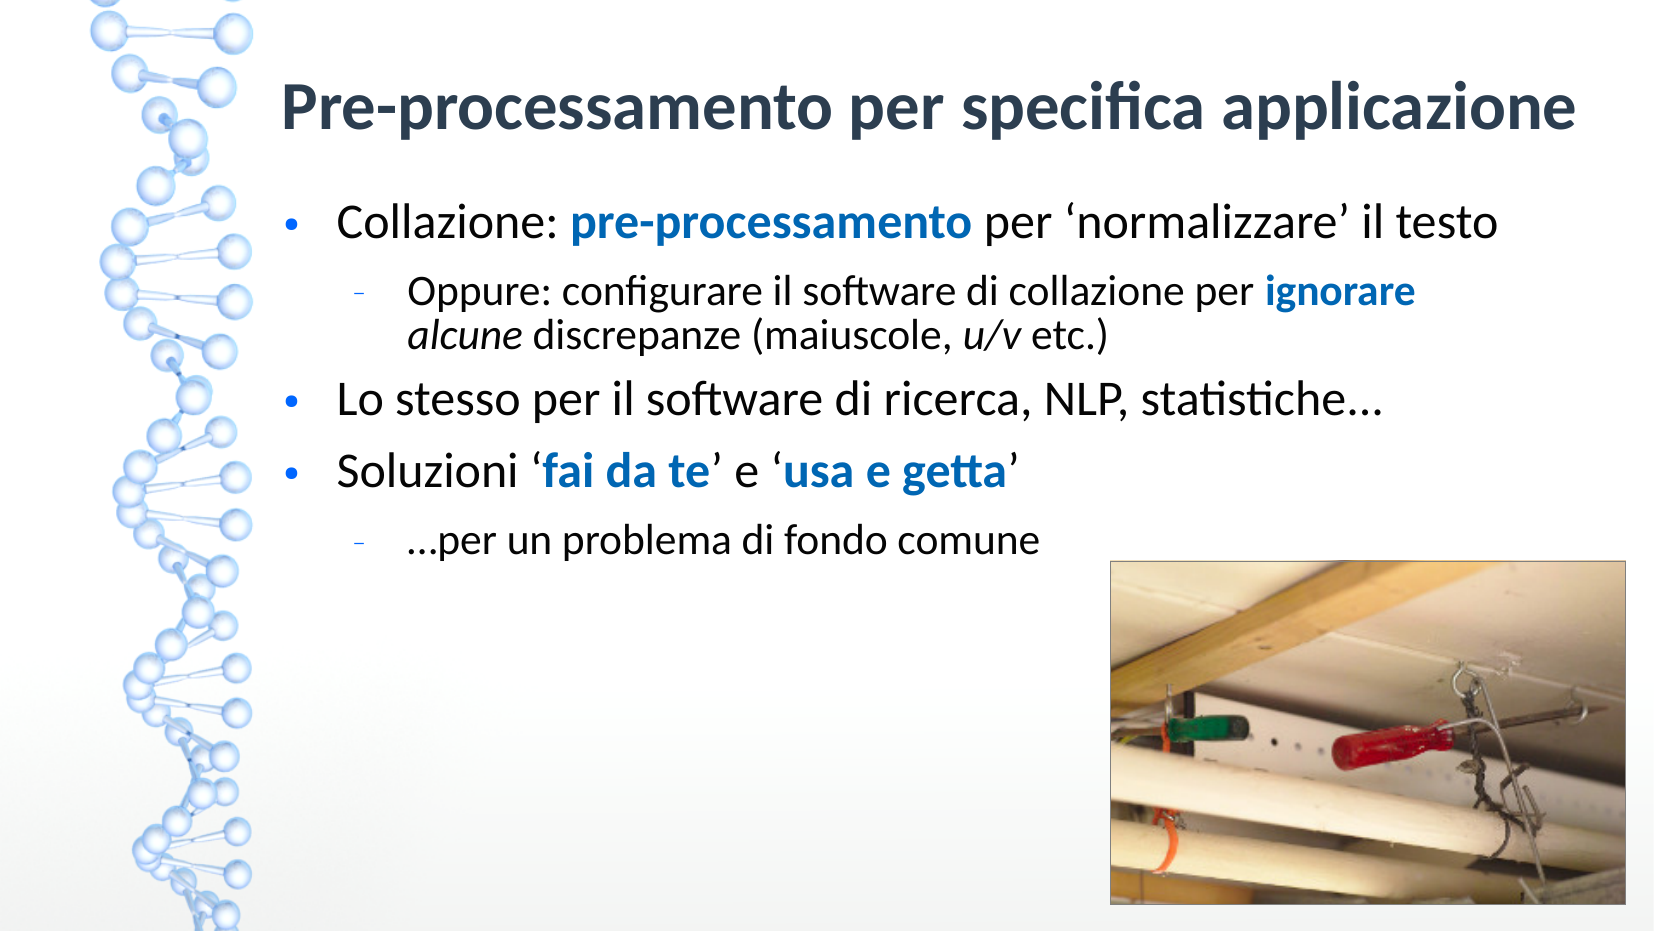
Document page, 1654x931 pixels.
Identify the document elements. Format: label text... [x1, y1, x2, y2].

list Collazione: pre-processamento per ‘normalizzare’ il testo Oppure: configurare il software di collazione per ignorare alcune discrepanze (maiuscole, u/v etc.) Lo stesso per il software di ricerca, NLP, statistiche... Soluzioni ‘fai da te’ e ‘usa e getta’ …per un problema di fondo comune [265, 200, 1524, 900]
picture [0, 0, 1654, 931]
title Pre-processamento per specifica applicazione [265, 35, 1595, 189]
